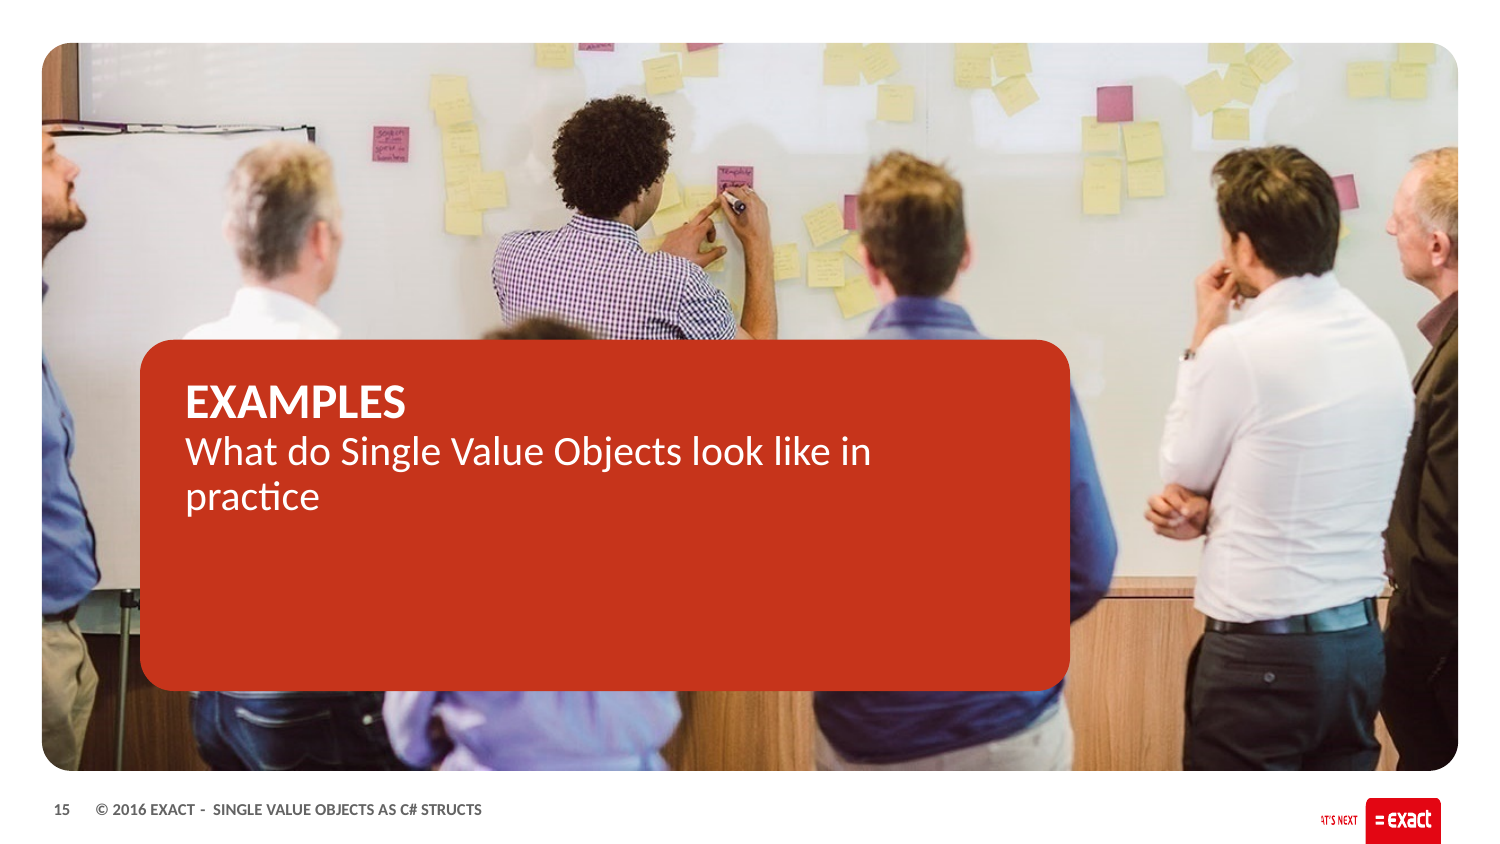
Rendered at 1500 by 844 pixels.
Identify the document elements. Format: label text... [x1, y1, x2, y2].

text_box [38, 786, 96, 832]
title Examples [170, 367, 1019, 421]
text_box - Single Value Objects as C# structs [185, 786, 826, 832]
subtitle What do Single Value Objects look like in practice [170, 421, 1033, 611]
